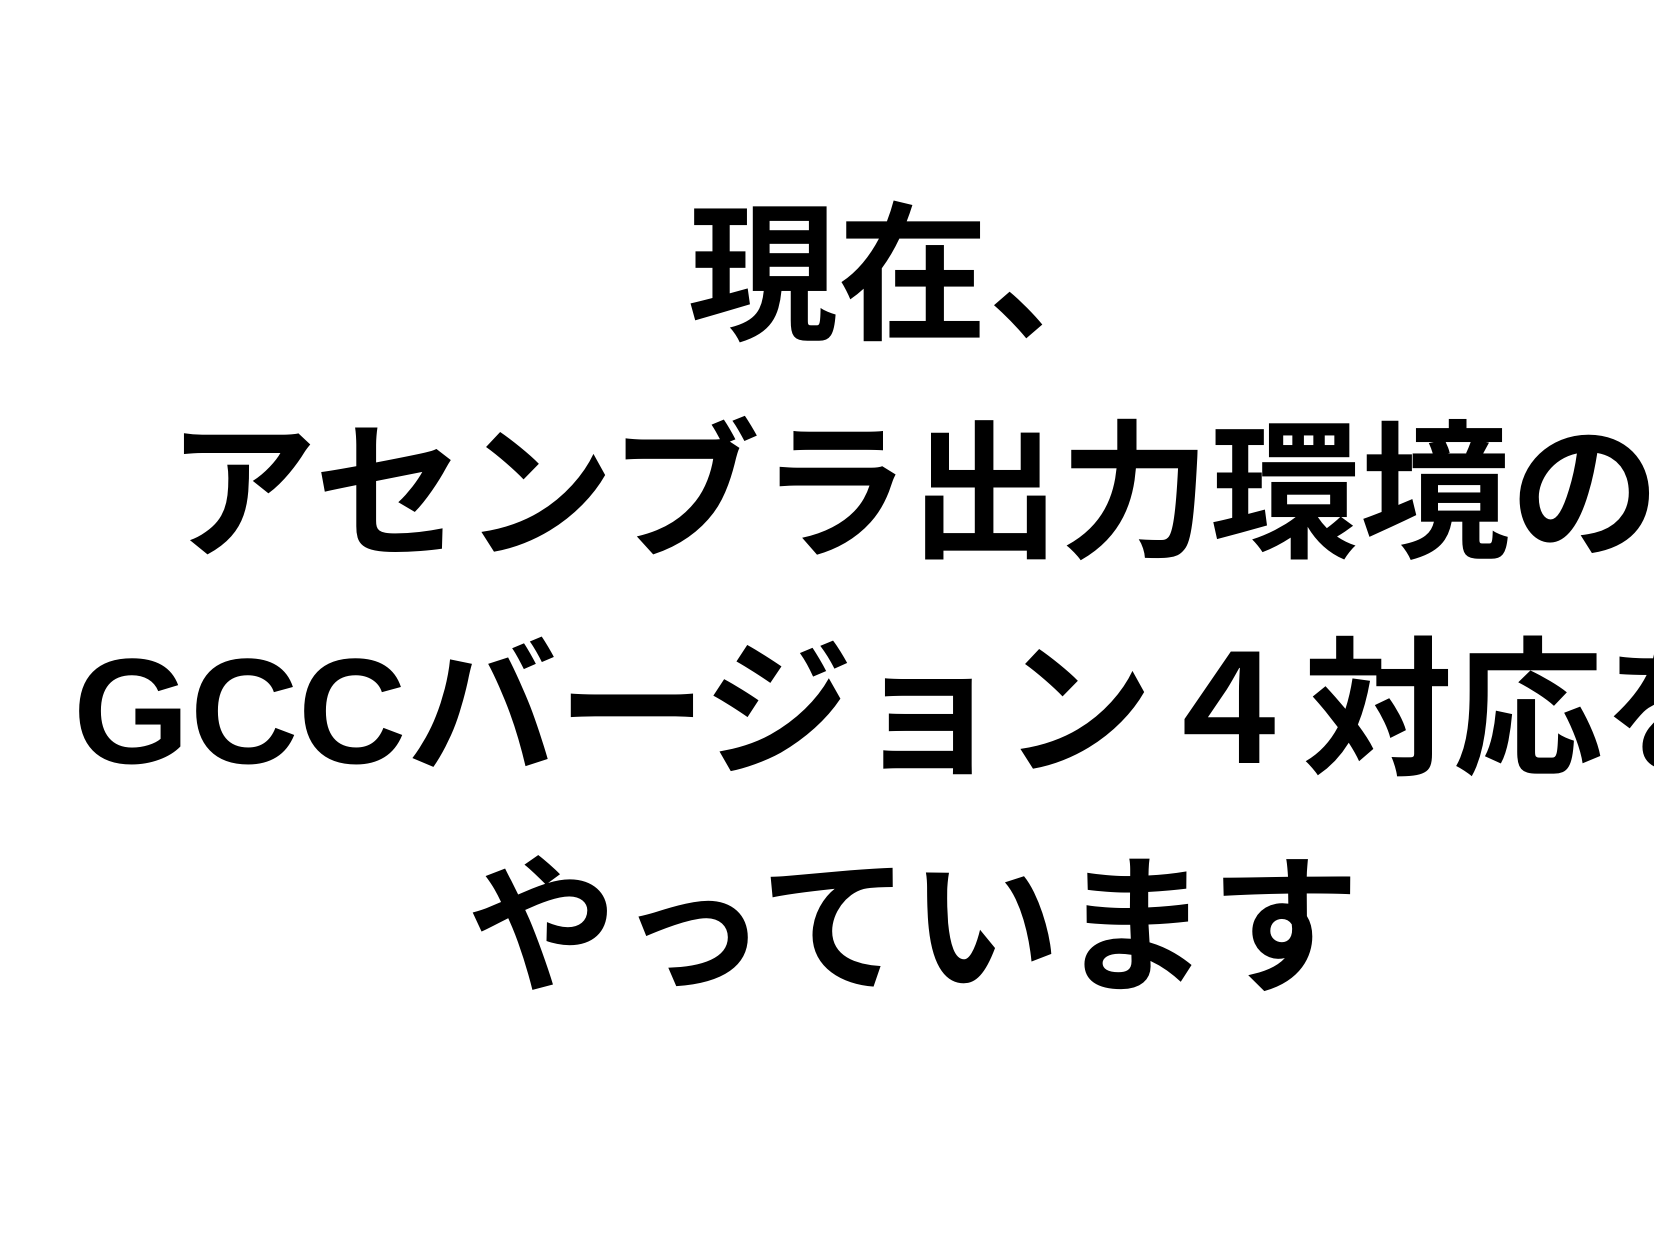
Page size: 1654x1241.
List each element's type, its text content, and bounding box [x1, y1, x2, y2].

text_box 現在、 アセンブラ出力環境の GCCバージョン４対応を やっています [59, 147, 1642, 815]
